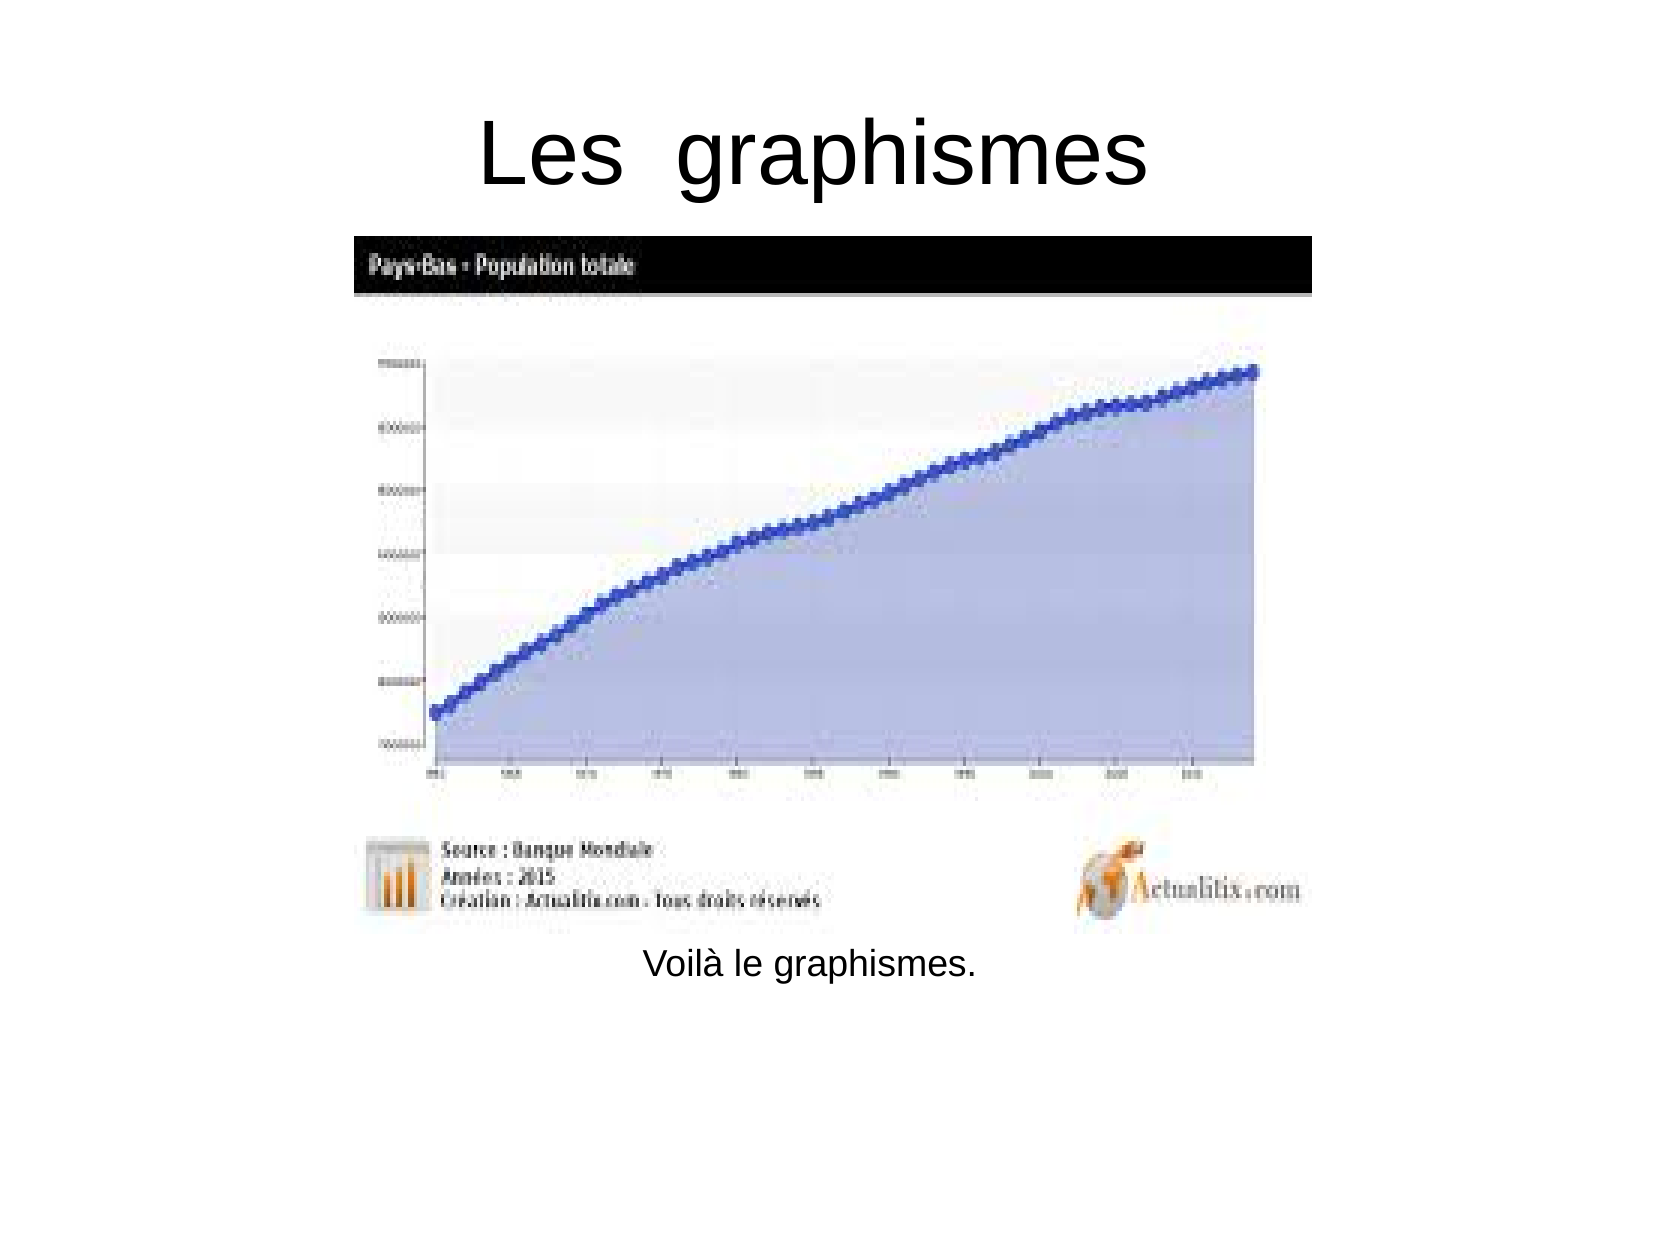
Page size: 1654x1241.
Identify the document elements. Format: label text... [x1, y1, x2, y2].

title Les graphismes [82, 49, 1571, 257]
picture [354, 236, 1312, 934]
text_box Voilà le graphismes. [627, 935, 1003, 993]
